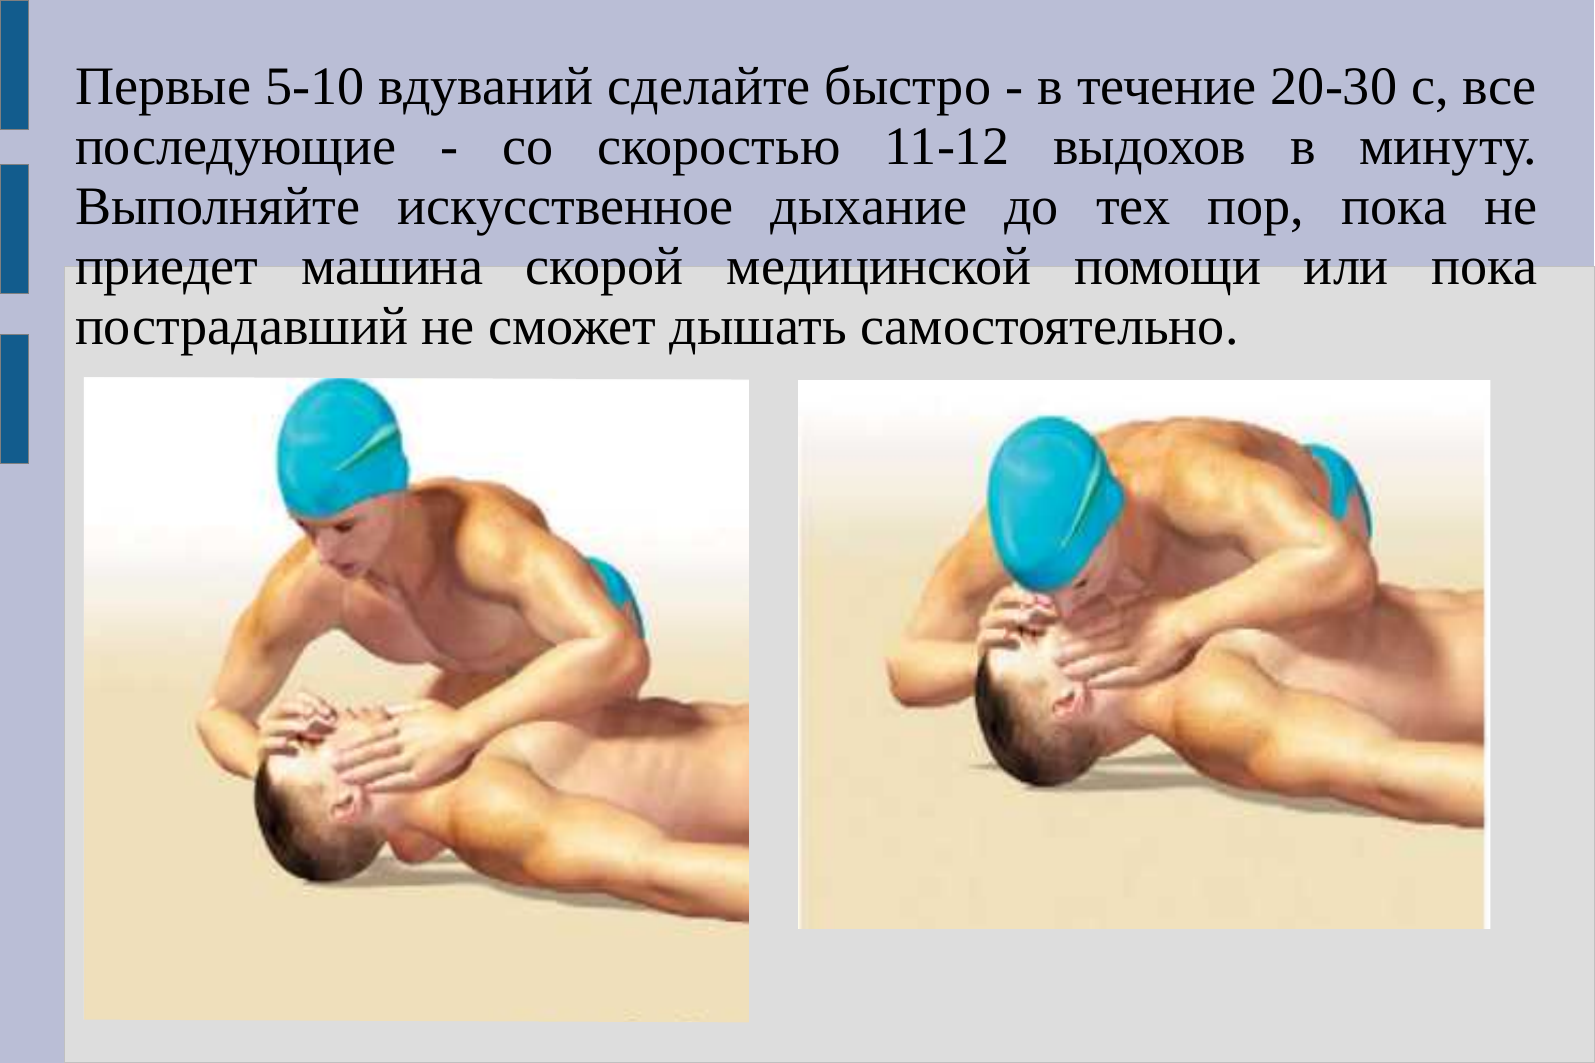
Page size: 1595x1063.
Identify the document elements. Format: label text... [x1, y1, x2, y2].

picture [798, 380, 1491, 929]
text_box Первые 5-10 вдуваний сделайте быстро - в течение 20-30 с, все последующие - со скоростью 11-12 выдохов в минуту. Выполняйте искусственное дыхание до тех пор, пока не приедет машина скорой медицинской помощи или пока пострадавший не сможет дышать самостоятельно. [60, 49, 1554, 1023]
picture [83, 376, 749, 1023]
